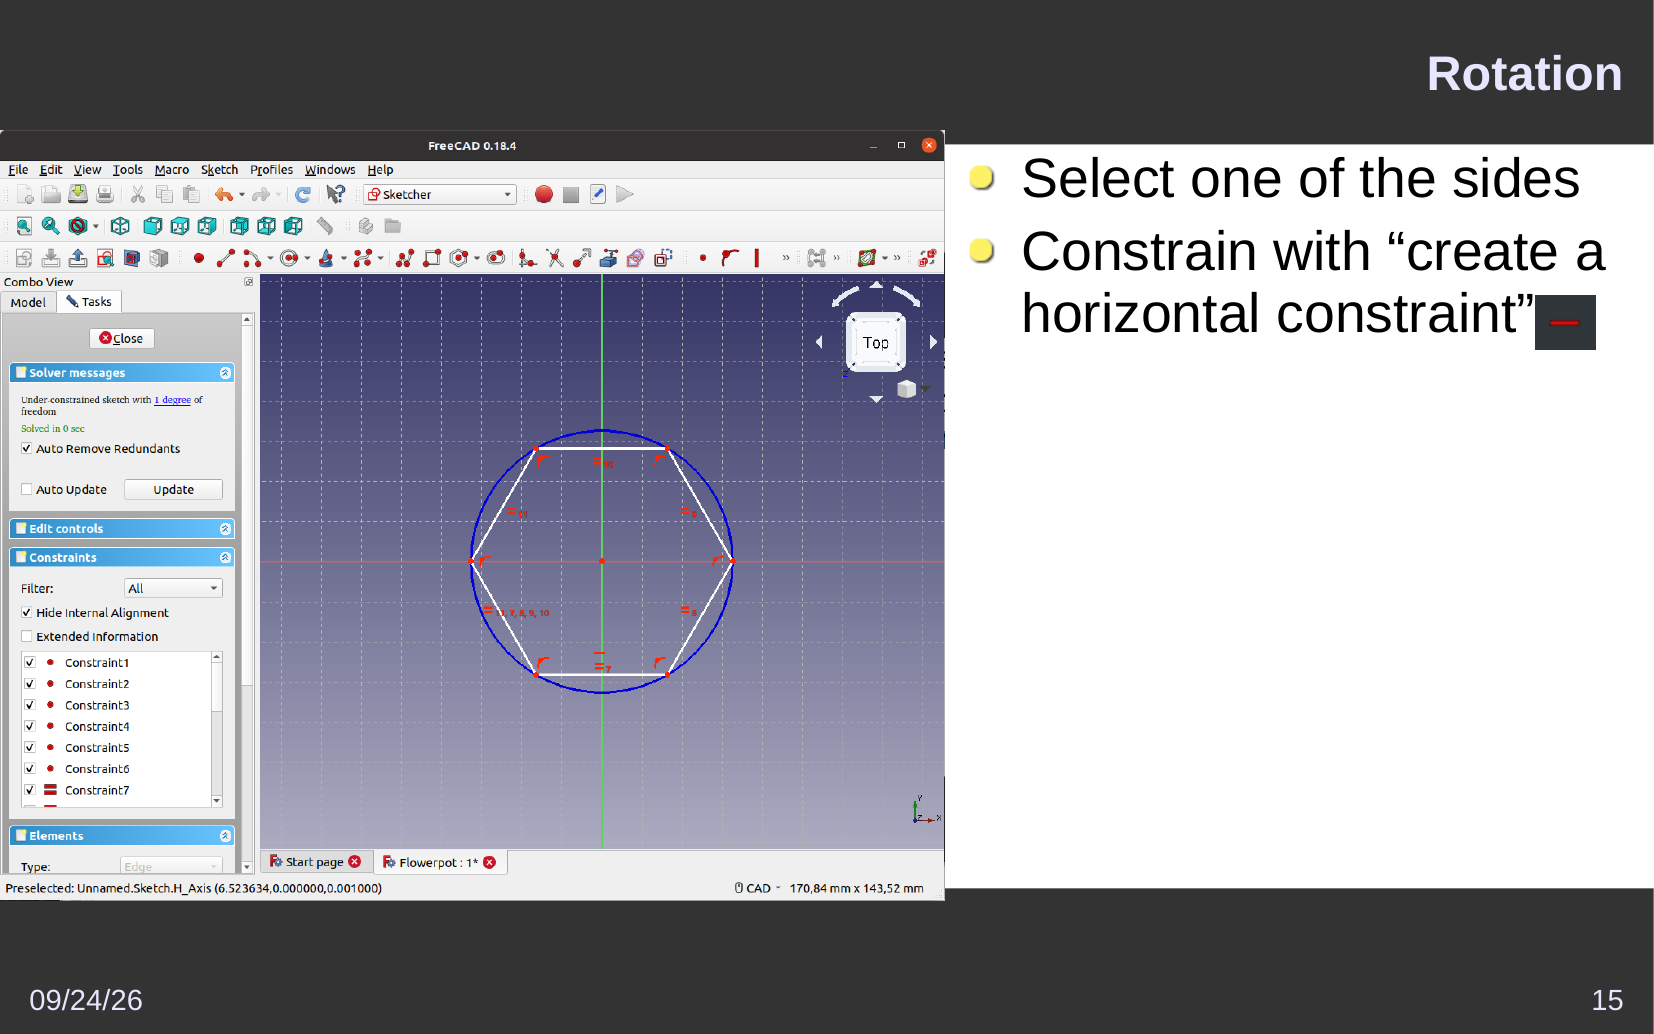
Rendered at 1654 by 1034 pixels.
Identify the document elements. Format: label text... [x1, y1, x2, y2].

picture [0, 0, 1654, 1034]
list Select one of the sides Constrain with “create a horizontal constraint” [950, 147, 1630, 833]
title Rotation [29, 16, 1624, 131]
